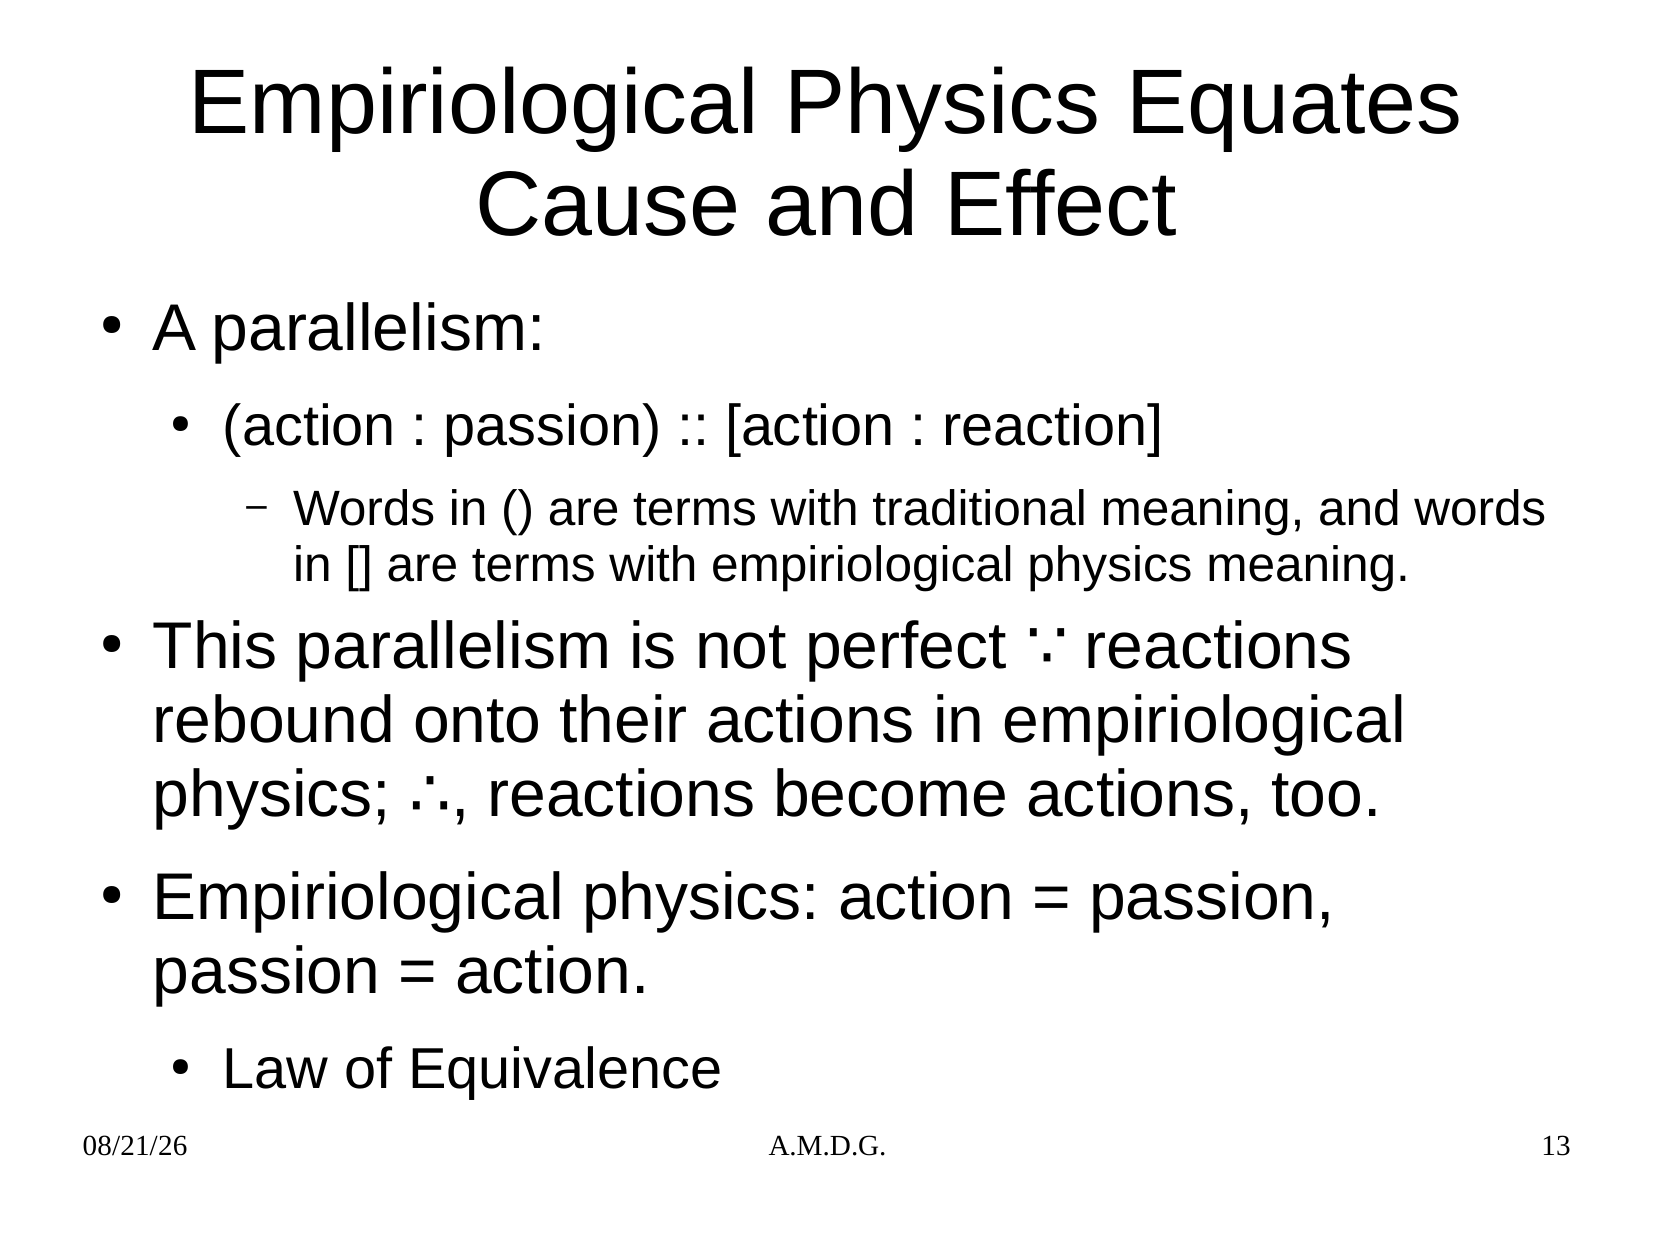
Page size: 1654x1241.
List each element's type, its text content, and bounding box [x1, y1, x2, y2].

list A parallelism: (action : passion) :: [action : reaction] Words in () are terms with traditional meaning, and words in [] are terms with empiriological physics meaning. This parallelism is not perfect ∵ reactions rebound onto their actions in empiriological physics; ∴, reactions become actions, too. Empiriological physics: action = passion, passion = action. Law of Equivalence [82, 290, 1571, 1109]
title Empiriological Physics Equates Cause and Effect [82, 49, 1571, 257]
